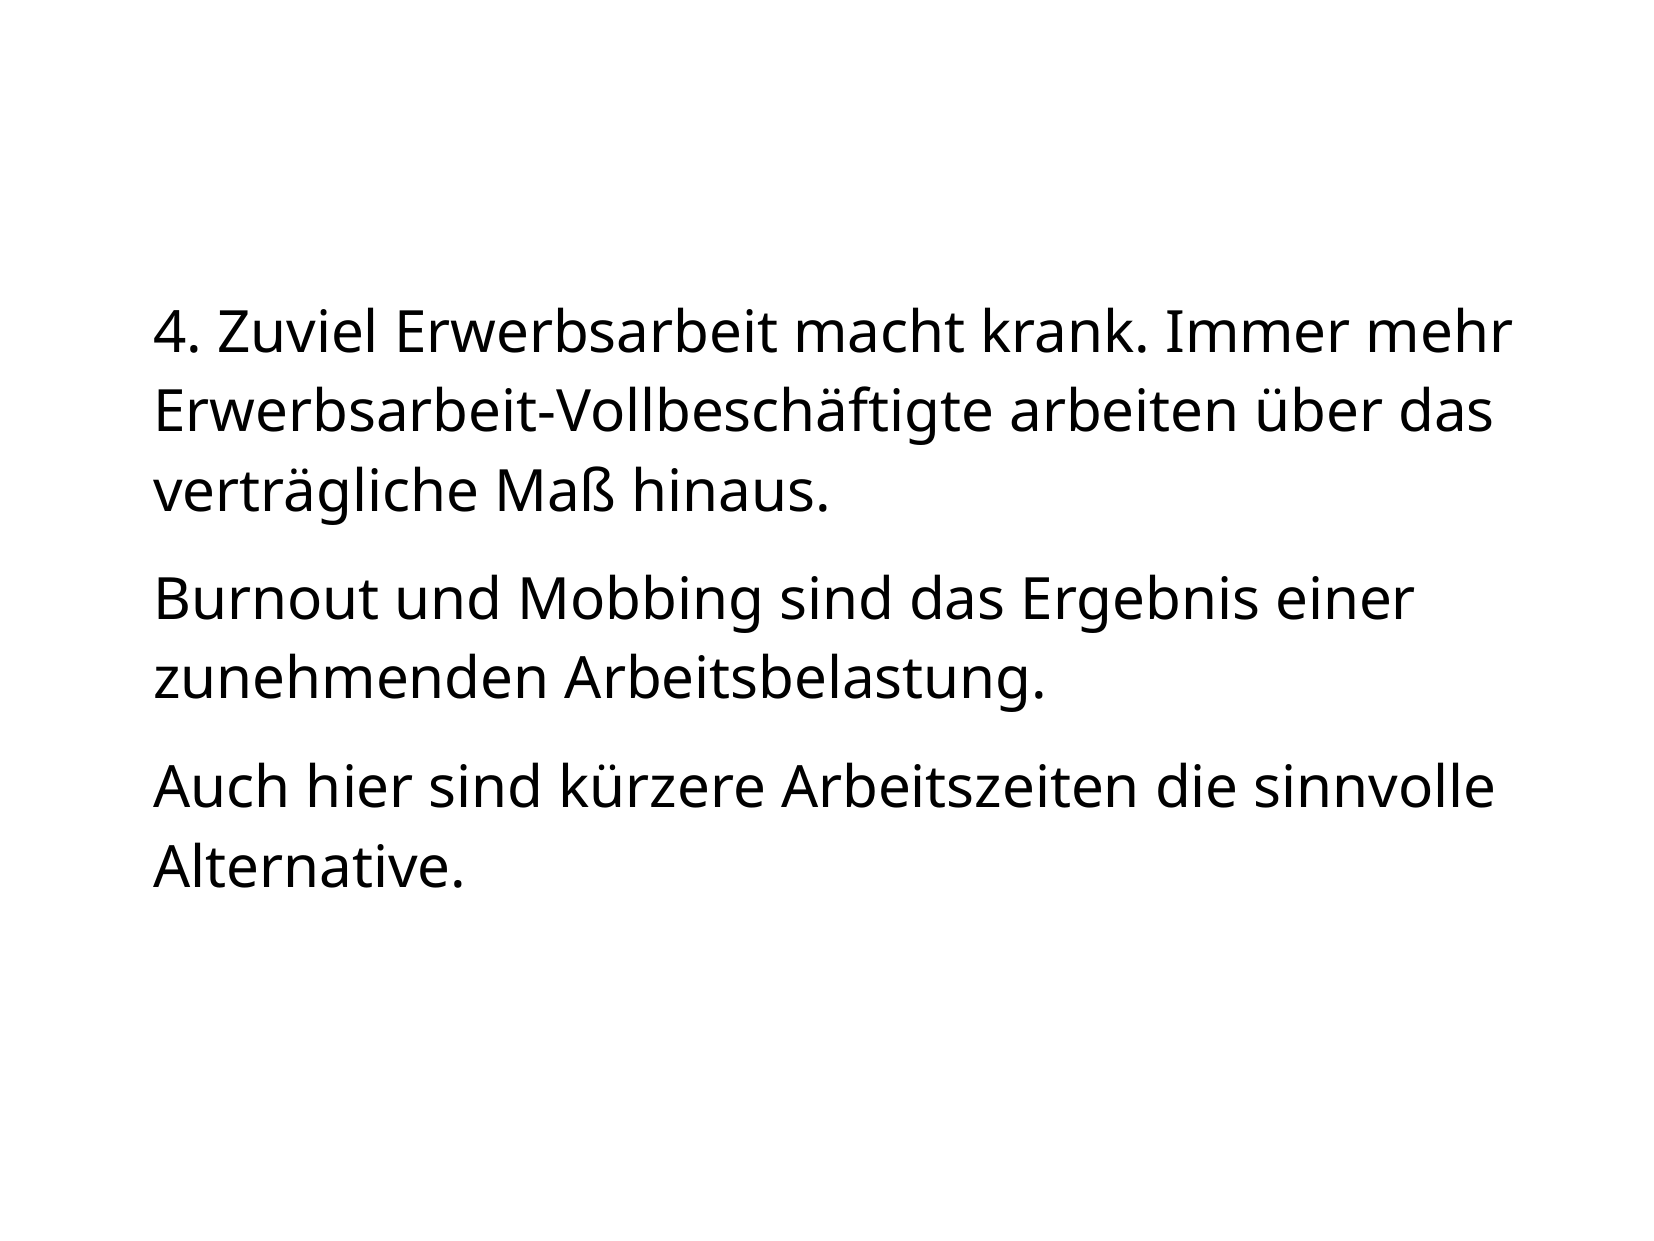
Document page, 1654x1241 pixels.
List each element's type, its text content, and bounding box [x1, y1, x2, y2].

list 4. Zuviel Erwerbsarbeit macht krank. Immer mehr Erwerbsarbeit-Vollbeschäftigte arbeiten über das verträgliche Maß hinaus. Burnout und Mobbing sind das Ergebnis einer zunehmenden Arbeitsbelastung. Auch hier sind kürzere Arbeitszeiten die sinnvolle Alternative. [82, 290, 1571, 1010]
